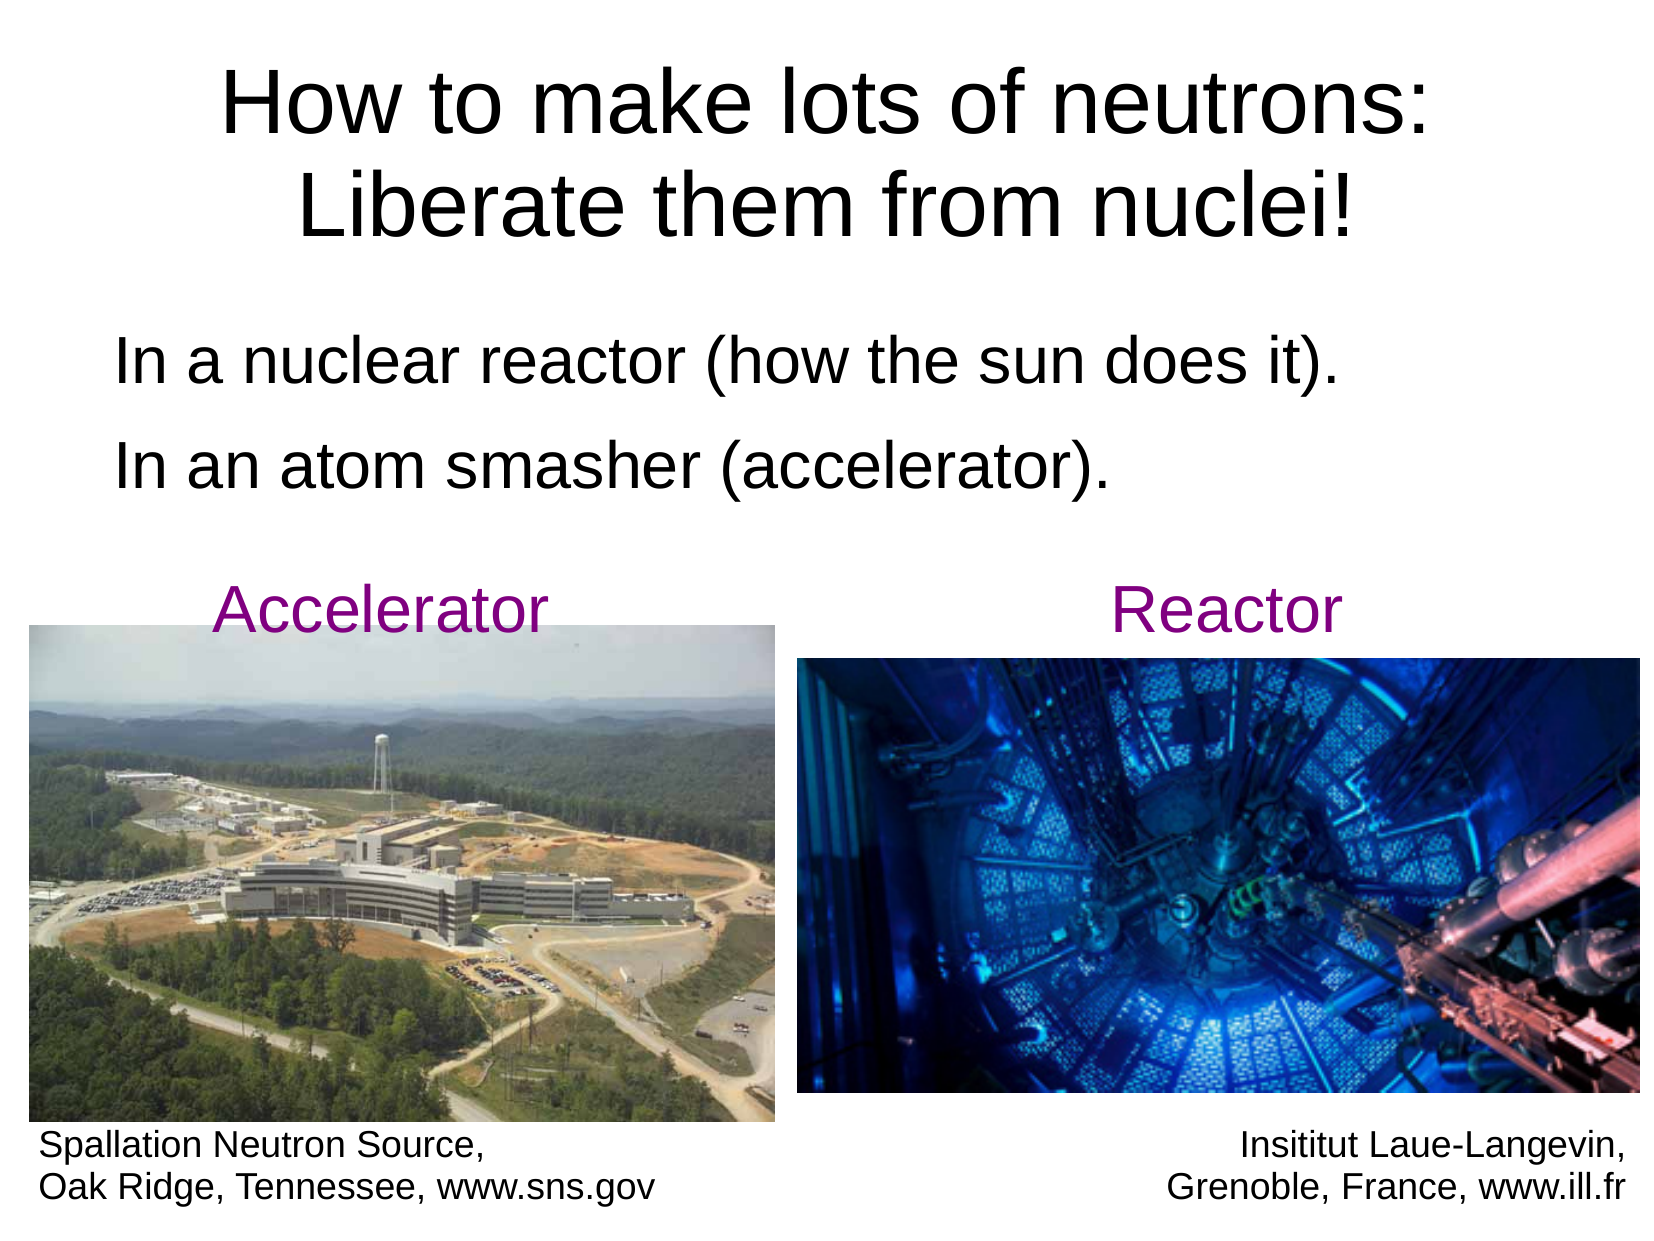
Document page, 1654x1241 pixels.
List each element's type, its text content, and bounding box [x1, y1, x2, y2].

text_box Accelerator [197, 565, 564, 663]
text_box Insititut Laue-Langevin, Grenoble, France, www.ill.fr [1151, 1116, 1641, 1224]
text_box Reactor [1095, 565, 1358, 663]
text_box Spallation Neutron Source, Oak Ridge, Tennessee, www.sns.gov [23, 1116, 673, 1224]
picture [797, 658, 1640, 1093]
picture [29, 625, 775, 1123]
list In a nuclear reactor (how the sun does it). In an atom smasher (accelerator). [76, 323, 1565, 532]
title How to make lots of neutrons: Liberate them from nuclei! [82, 39, 1571, 267]
